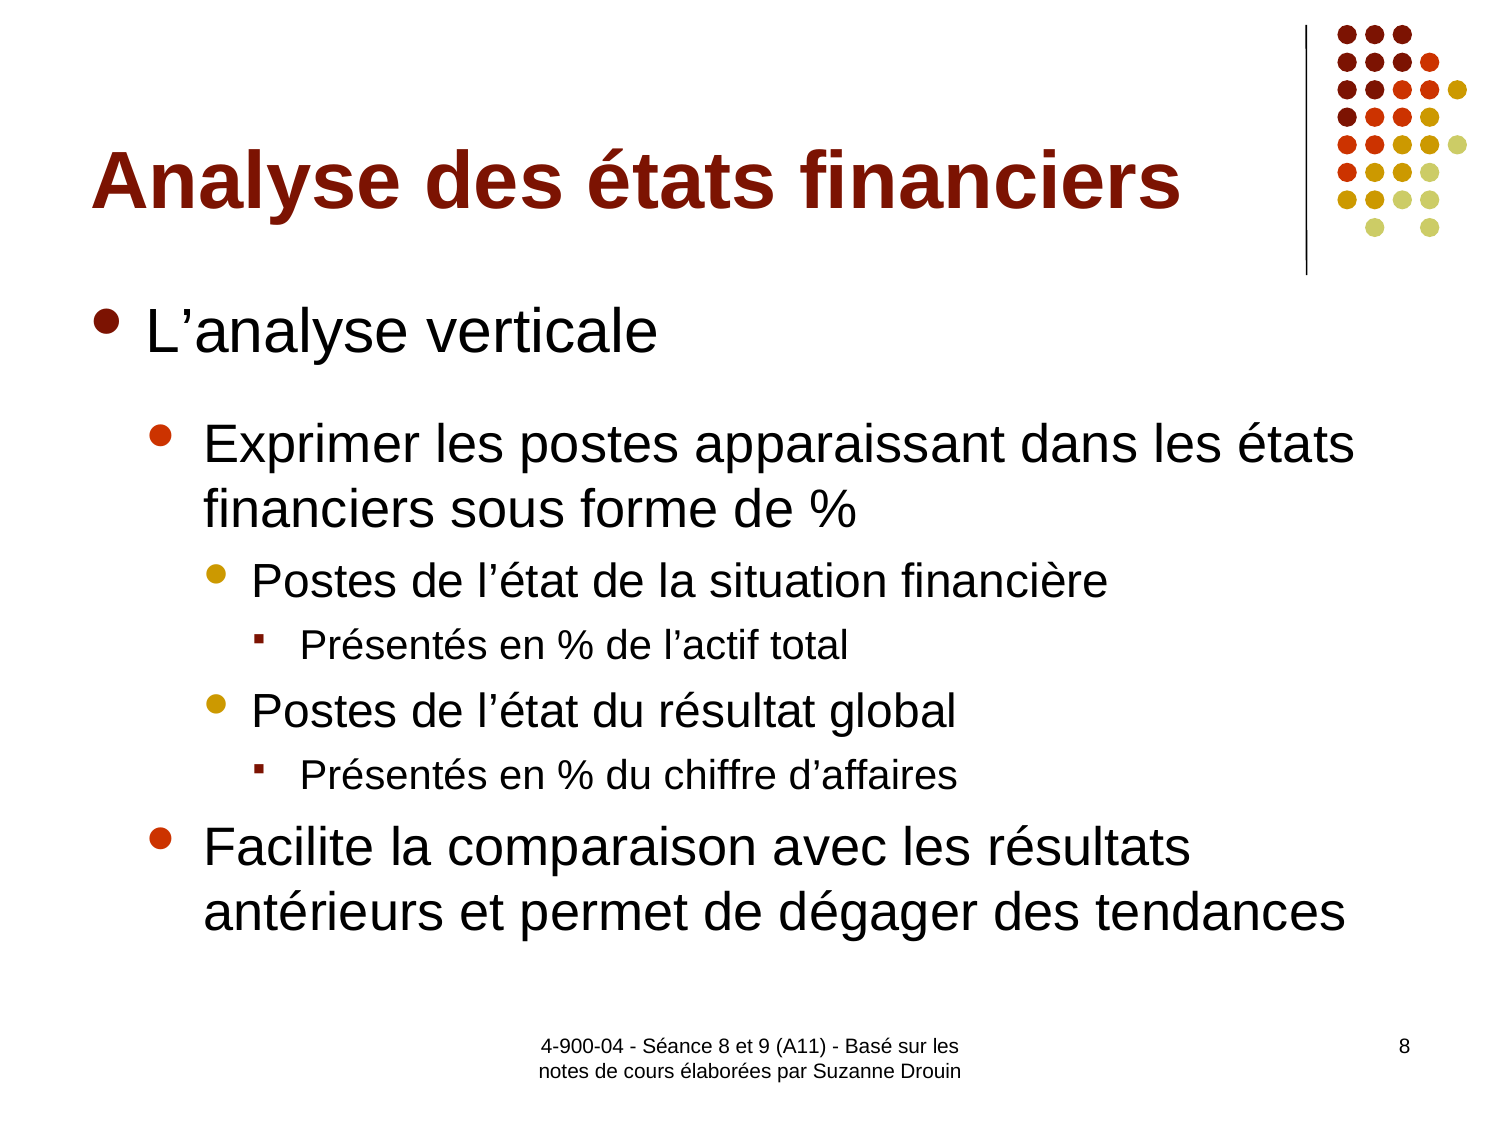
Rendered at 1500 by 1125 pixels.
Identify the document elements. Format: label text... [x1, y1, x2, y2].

text_box L’analyse verticale Exprimer les postes apparaissant dans les états financiers sous forme de % Postes de l’état de la situation financière Présentés en % de l’actif total Postes de l’état du résultat global Présentés en % du chiffre d’affaires Facilite la comparaison avec les résultats antérieurs et permet de dégager des tendances [75, 282, 1426, 1006]
text_box <numéro> [1074, 1025, 1426, 1101]
text_box Analyse des états financiers [74, 20, 1313, 233]
text_box 4-900-04 - Séance 8 et 9 (A11) - Basé sur les notes de cours élaborées par Suzanne Drouin [512, 1025, 988, 1101]
